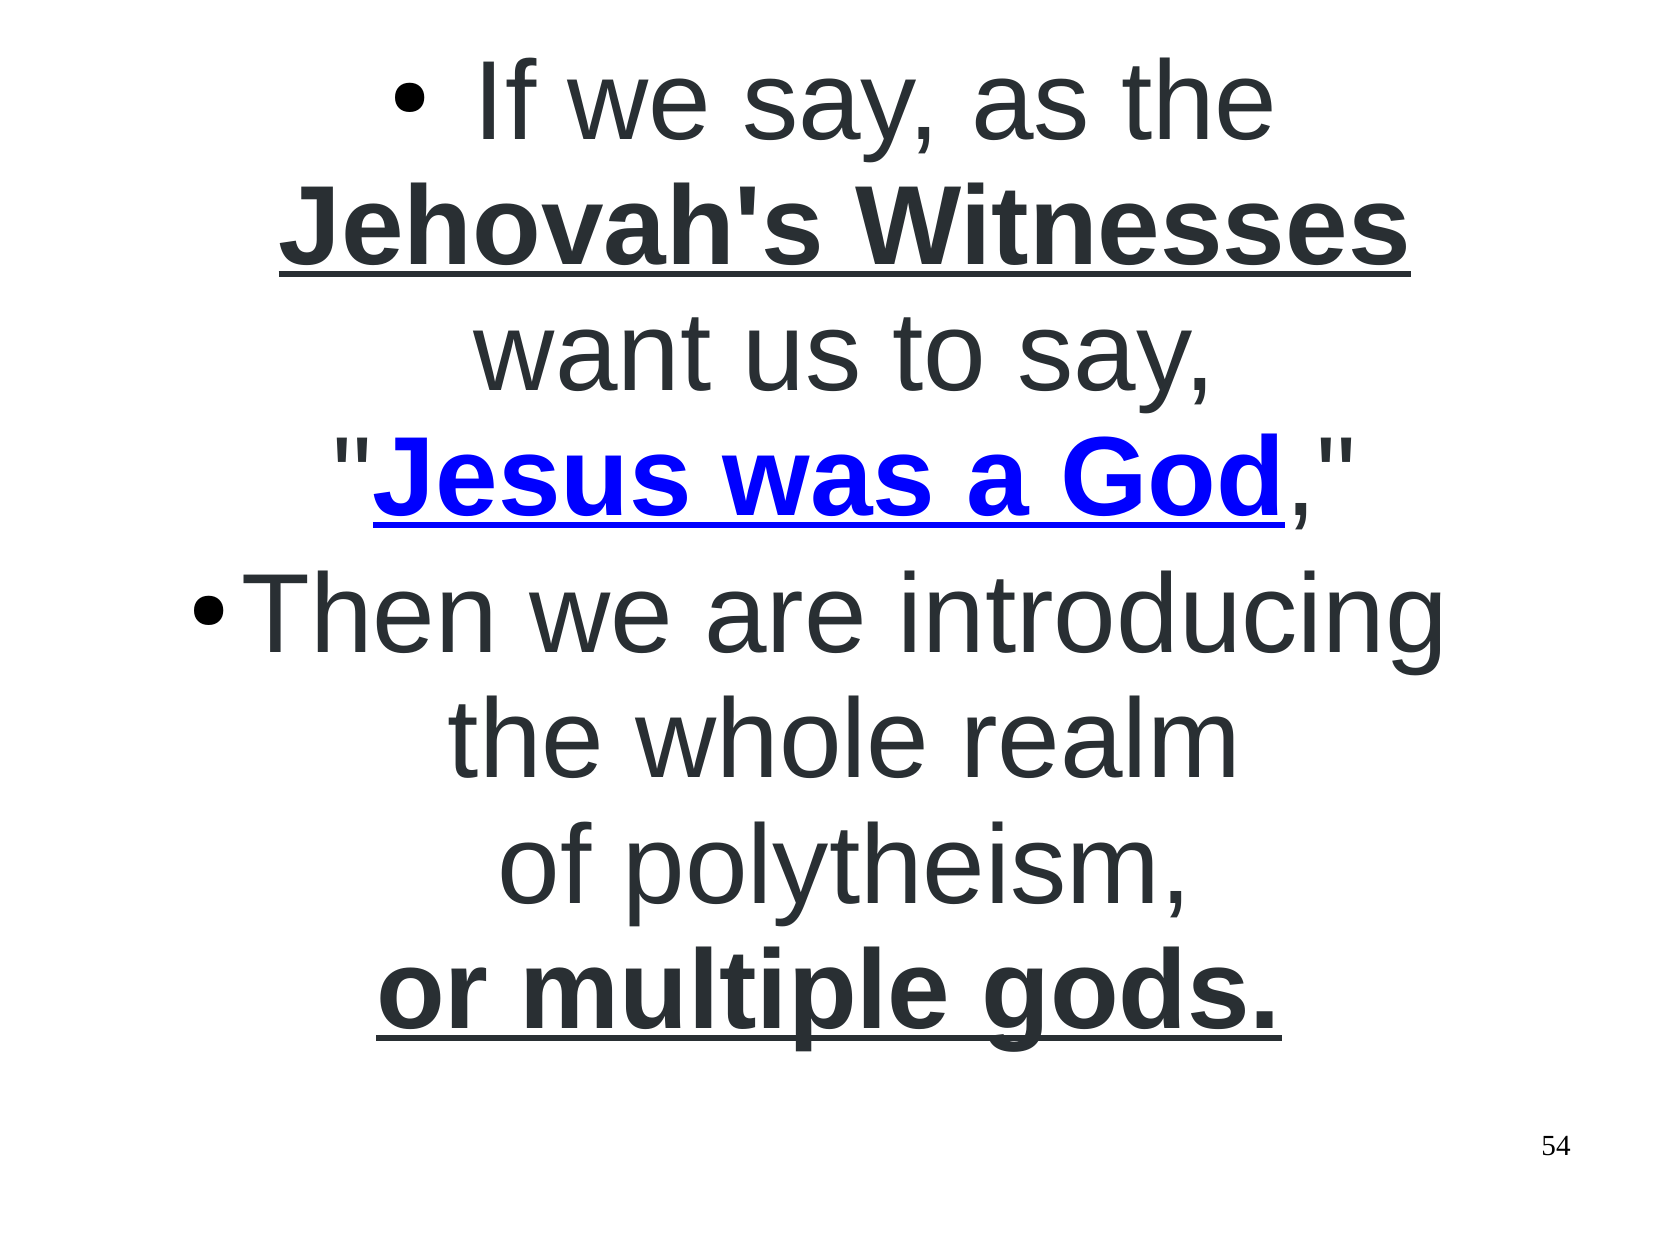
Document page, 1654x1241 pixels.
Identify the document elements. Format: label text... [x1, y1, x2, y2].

list If we say, as the Jehovah's Witnesses want us to say, "Jesus was a God," Then we are introducing the whole realm of polytheism, or multiple gods. [37, 37, 1613, 1238]
